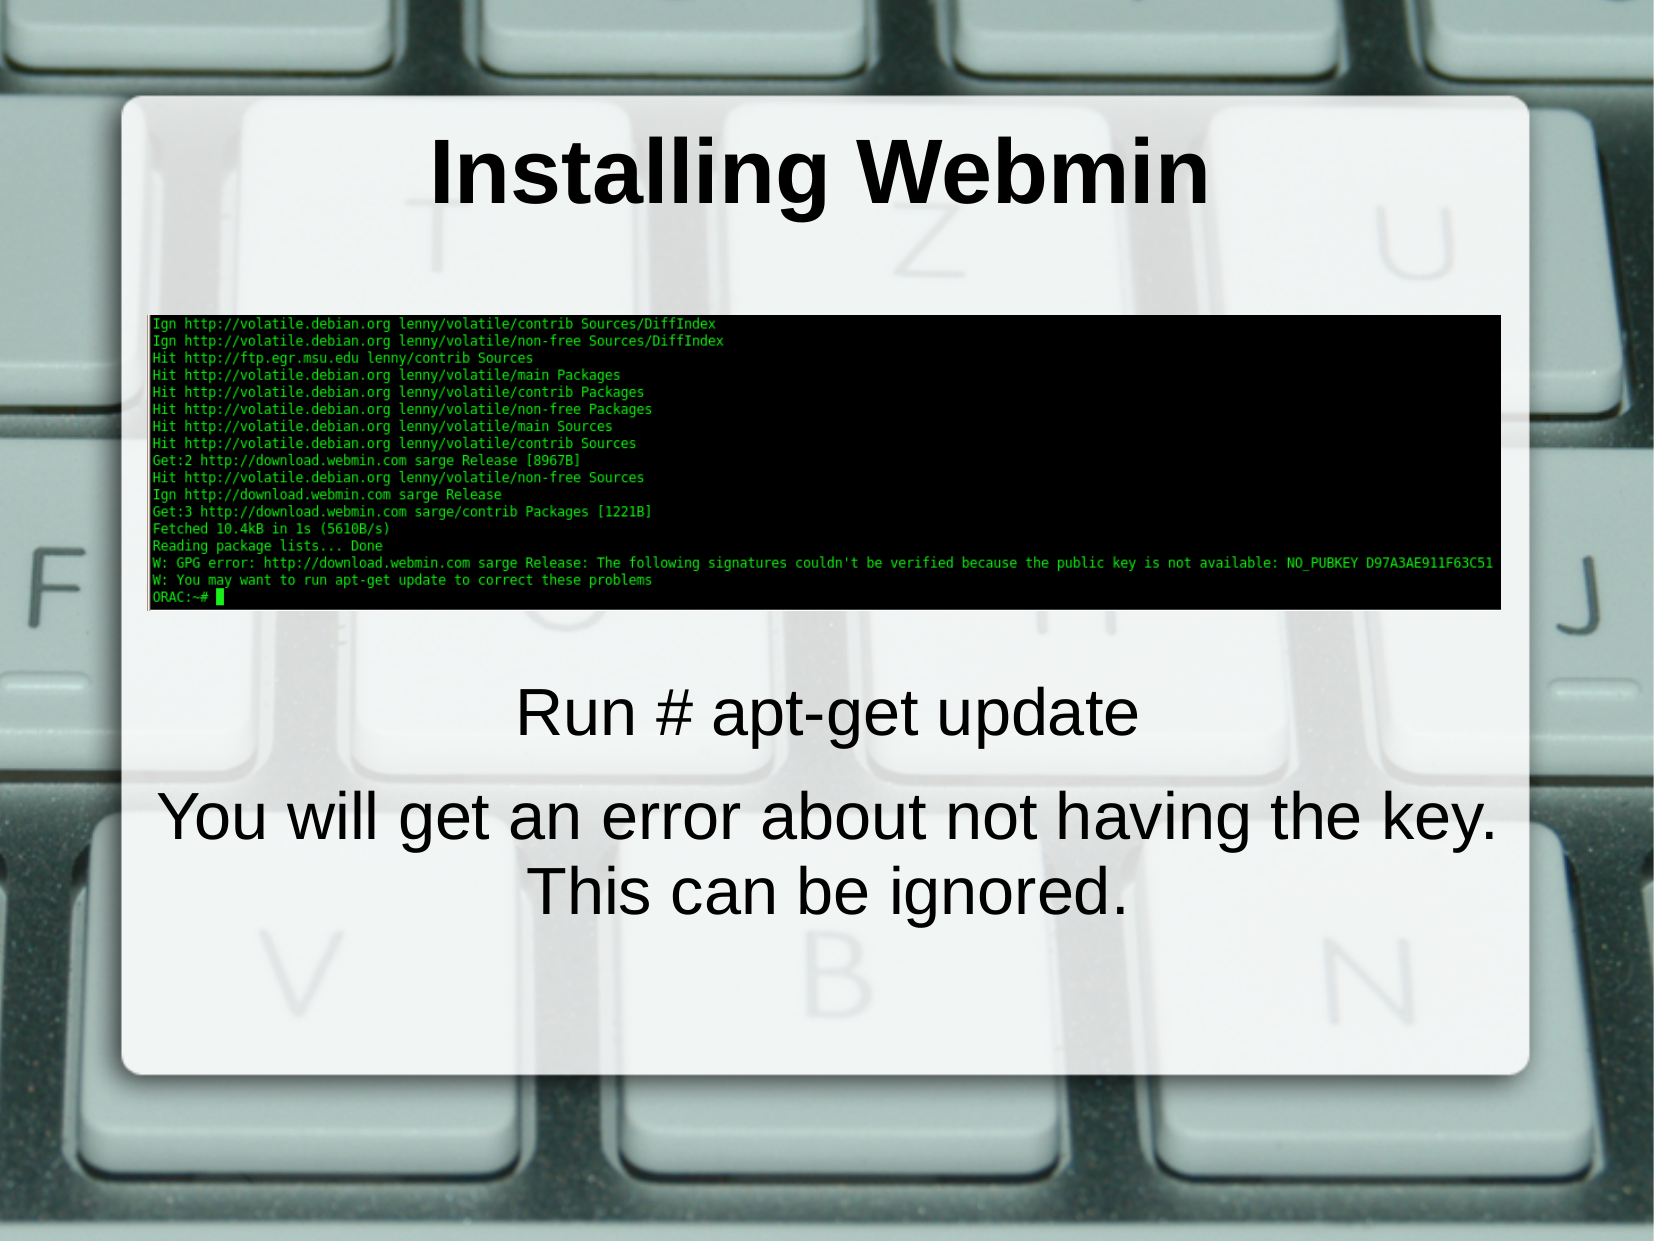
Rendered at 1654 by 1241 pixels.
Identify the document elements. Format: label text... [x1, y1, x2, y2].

picture [0, 0, 1654, 1241]
title Installing Webmin [135, 112, 1506, 231]
list Run # apt-get update You will get an error about not having the key. This can be ignored. [150, 675, 1507, 1055]
